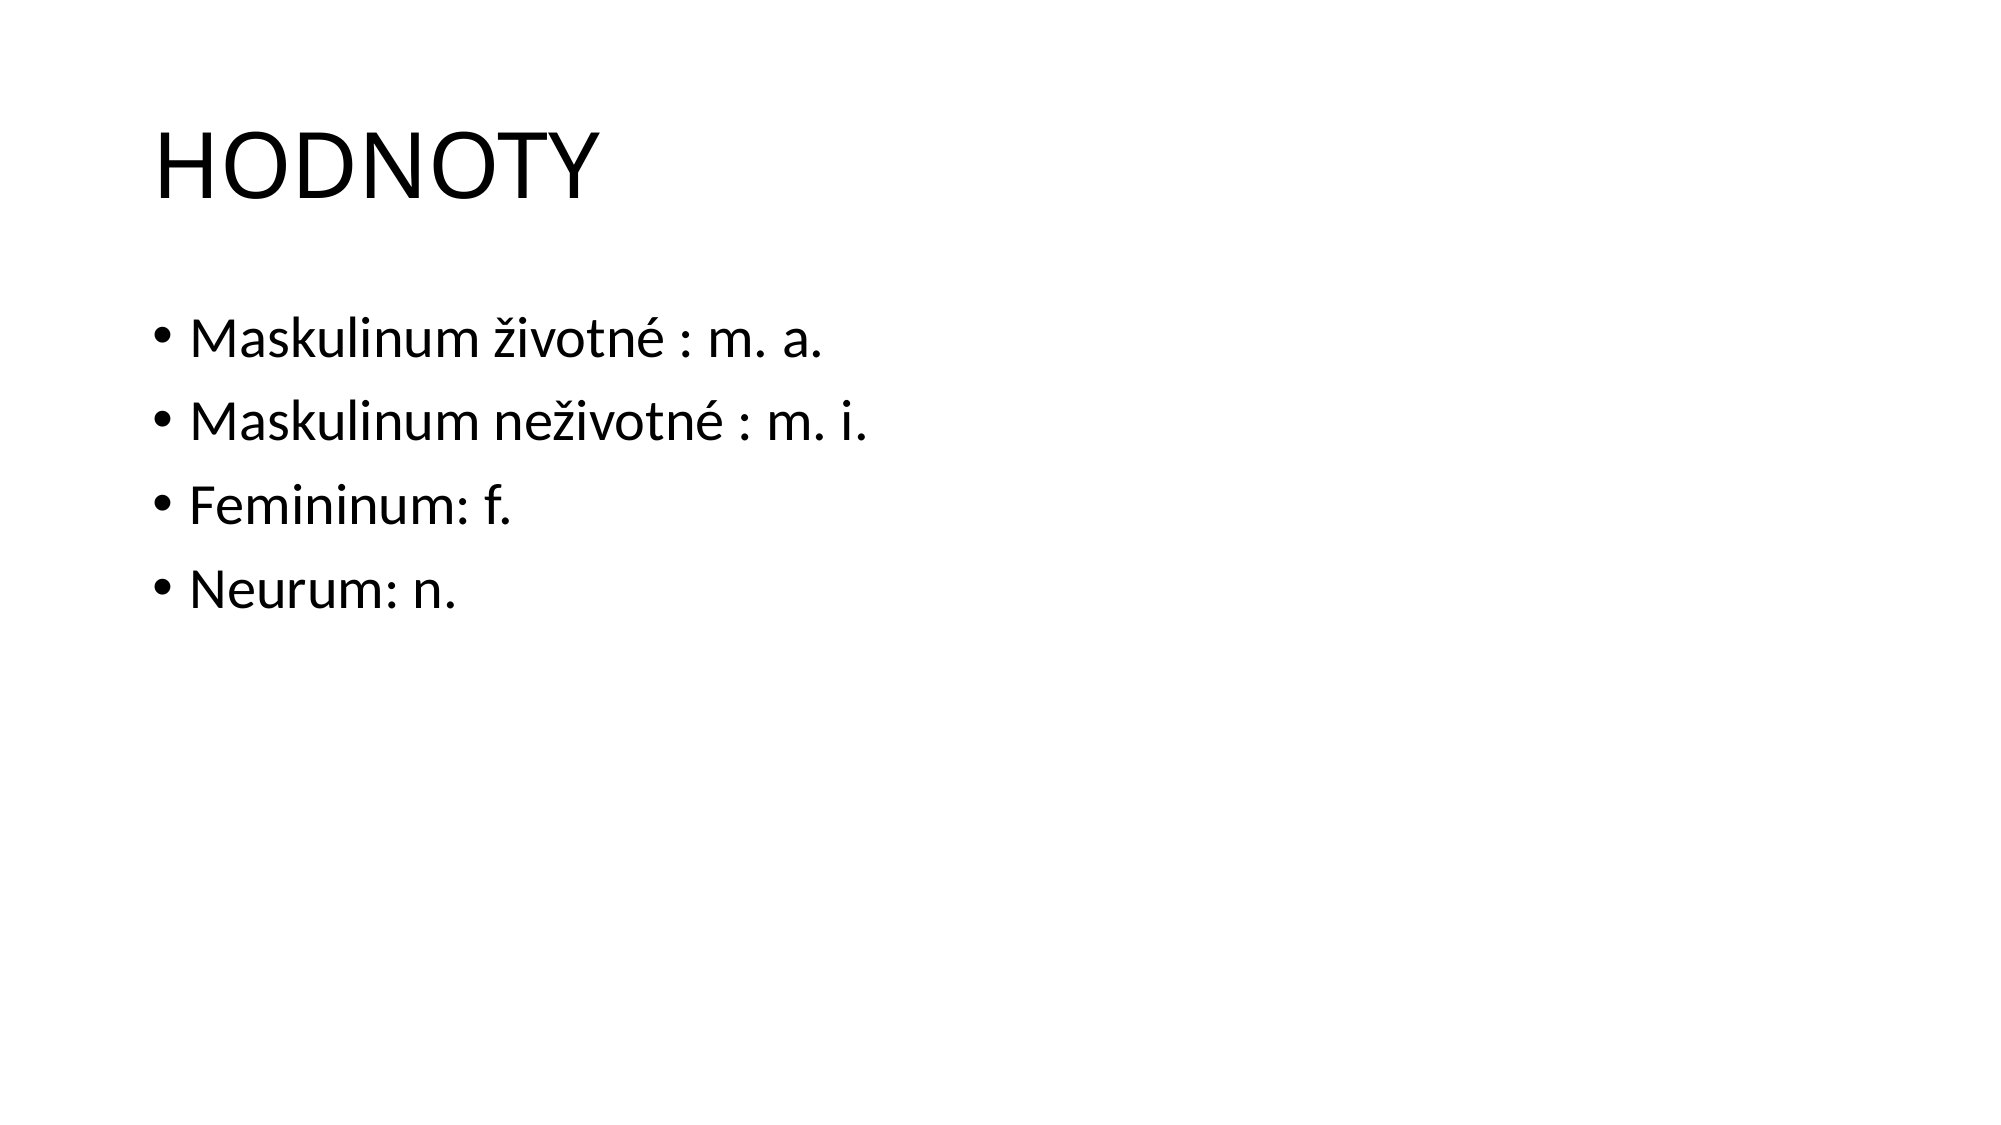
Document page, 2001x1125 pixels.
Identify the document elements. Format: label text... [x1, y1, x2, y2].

title HODNOTY [137, 59, 1863, 278]
list Maskulinum životné : m. a. Maskulinum neživotné : m. i. Femininum: f. Neurum: n. [137, 299, 1863, 1014]
